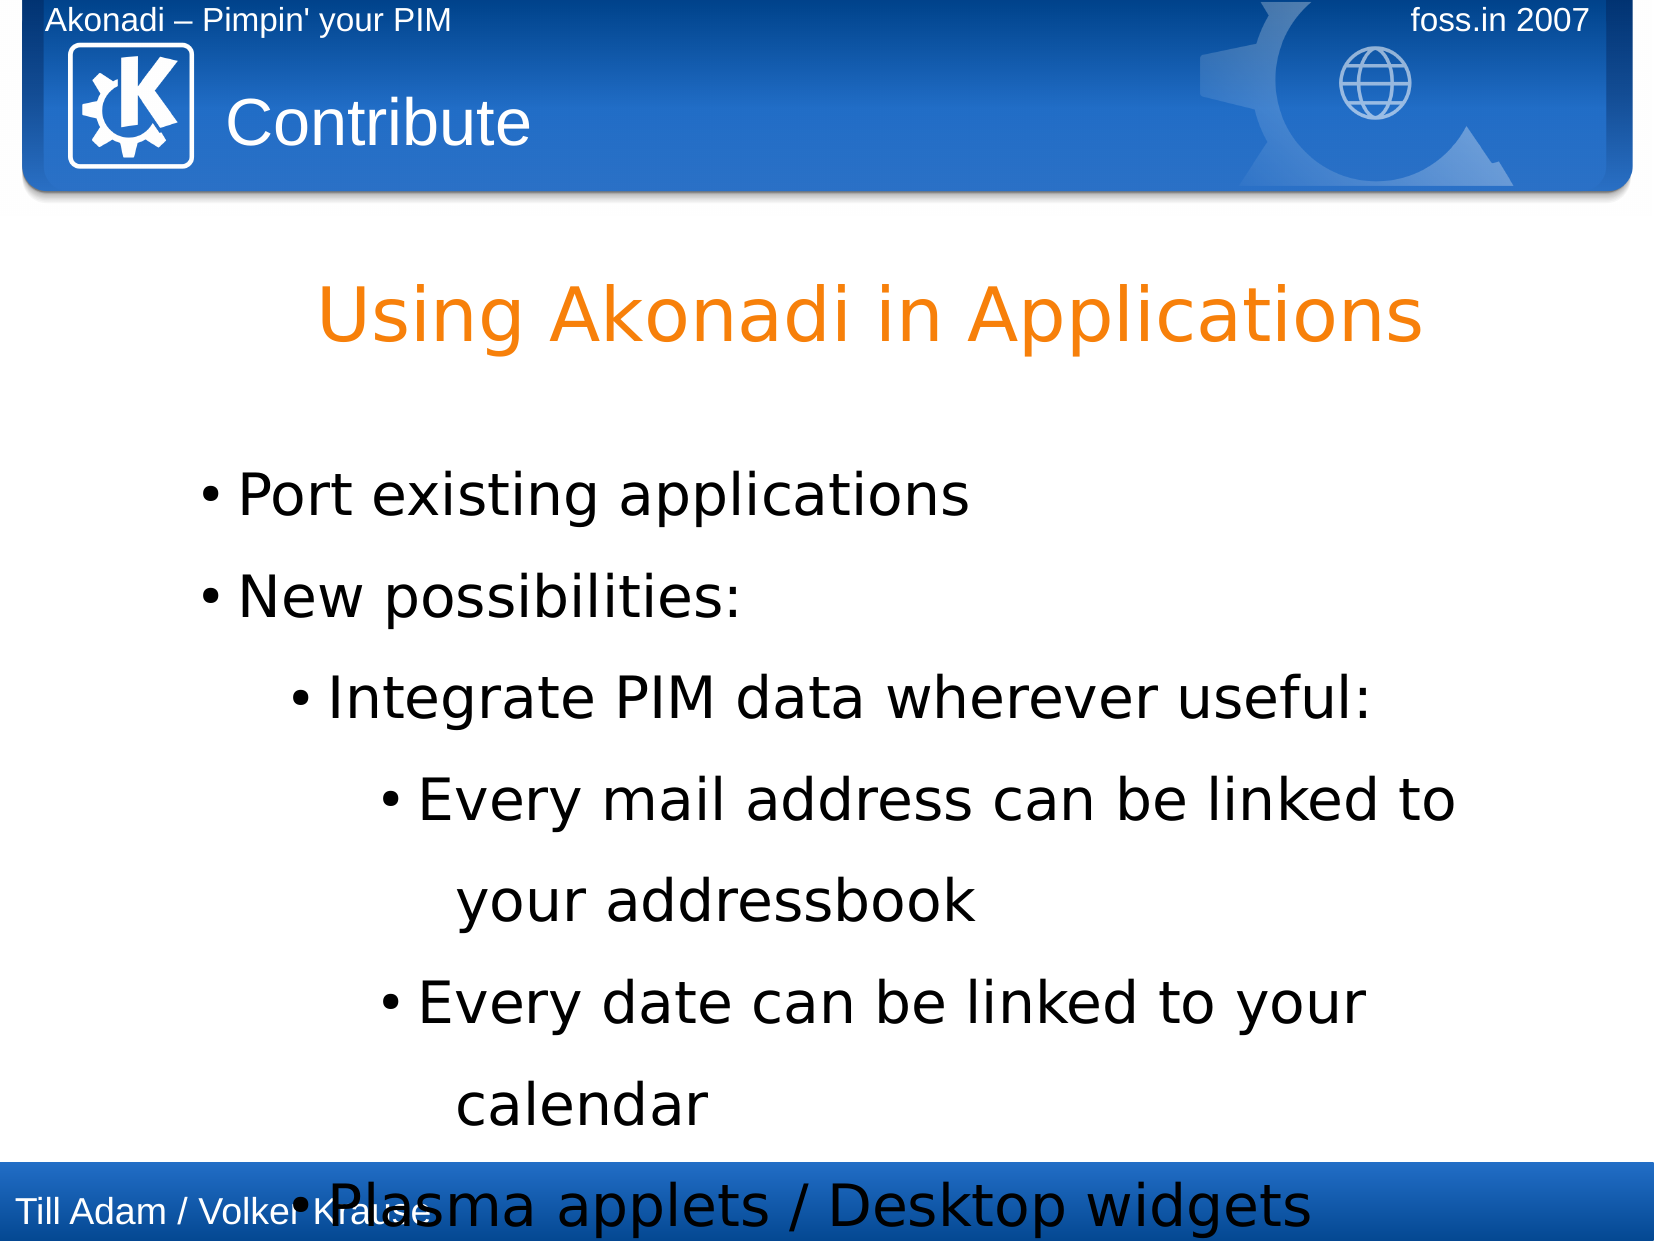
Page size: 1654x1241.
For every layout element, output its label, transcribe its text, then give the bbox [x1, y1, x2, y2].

title Contribute [225, 49, 1571, 188]
text_box Port existing applications New possibilities: Integrate PIM data wherever useful: Every mail address can be linked to your addressbook Every date can be linked to your calendar Plasma applets / Desktop widgets [95, 420, 1613, 1113]
list Using Akonadi in Applications [82, 284, 1571, 397]
